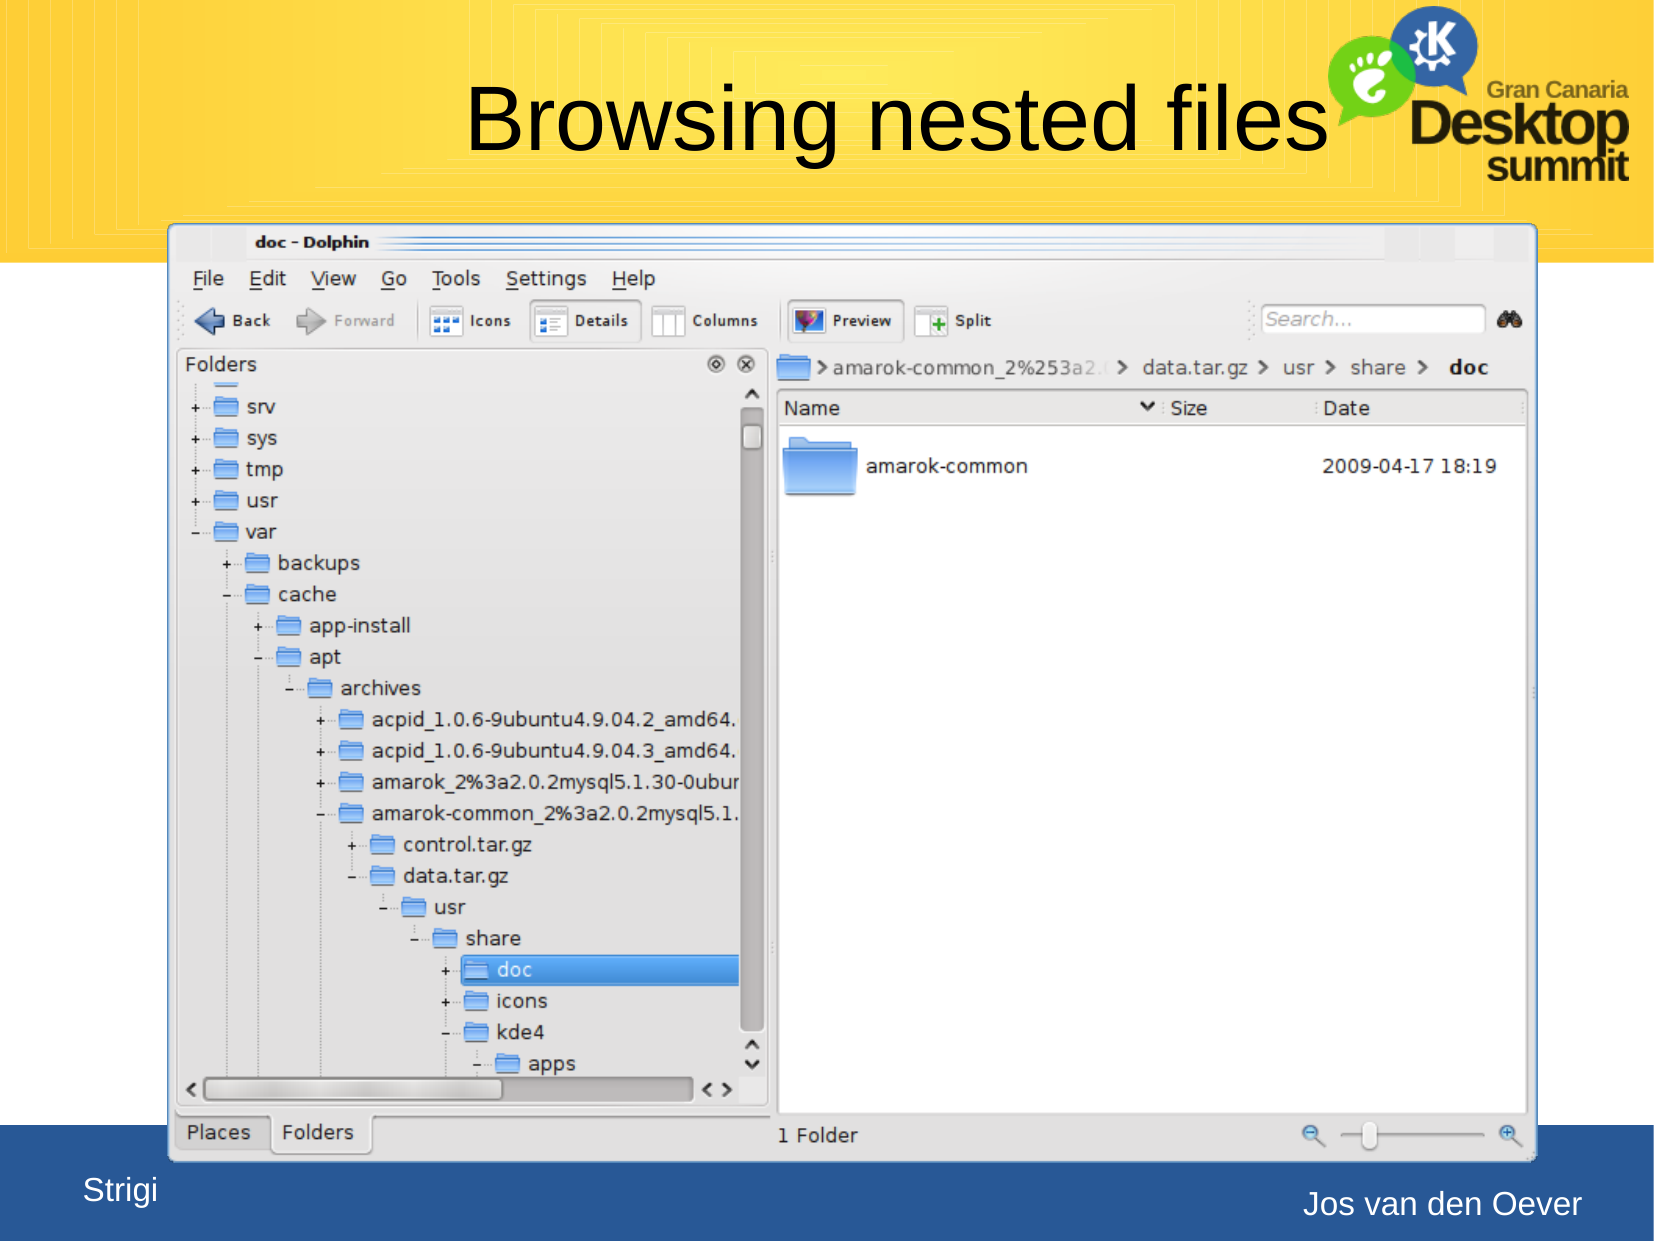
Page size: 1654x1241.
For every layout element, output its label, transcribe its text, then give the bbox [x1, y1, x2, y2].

title Browsing nested files [225, 49, 1571, 188]
picture [167, 223, 1538, 1163]
picture [1328, 6, 1629, 181]
